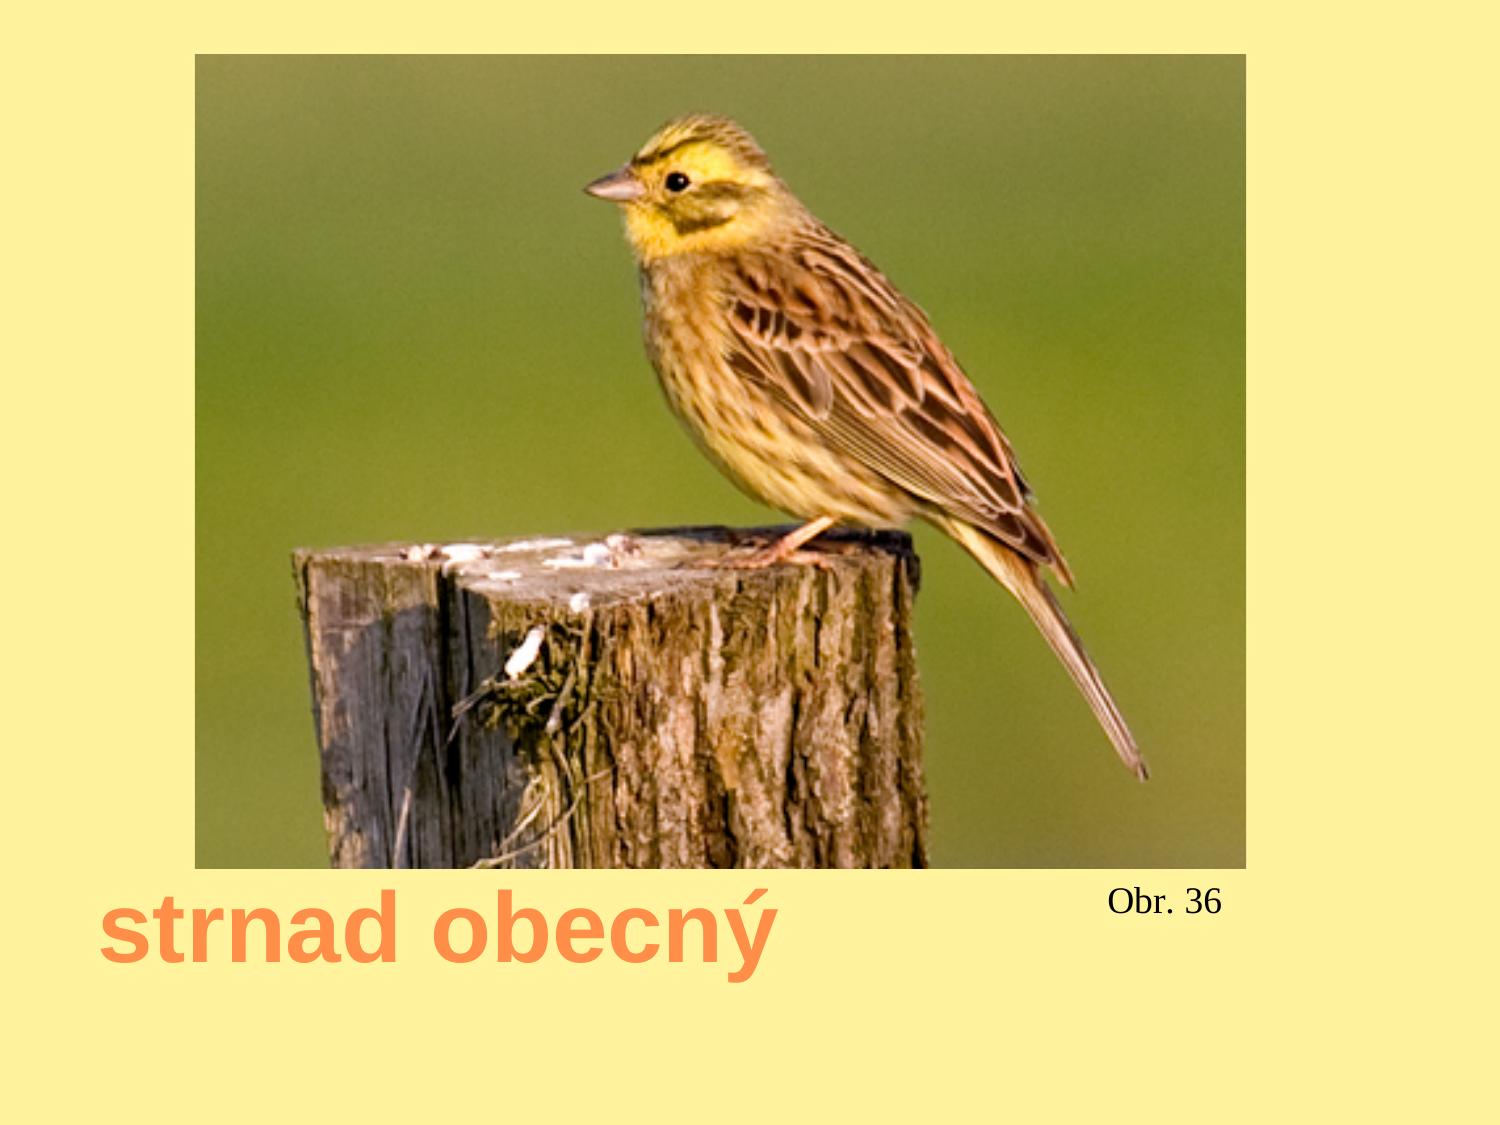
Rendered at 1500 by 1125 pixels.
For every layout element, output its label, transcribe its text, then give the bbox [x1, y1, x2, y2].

title strnad obecný [82, 817, 1426, 991]
picture [194, 54, 1247, 869]
text_box Obr. 36 [1092, 867, 1247, 929]
